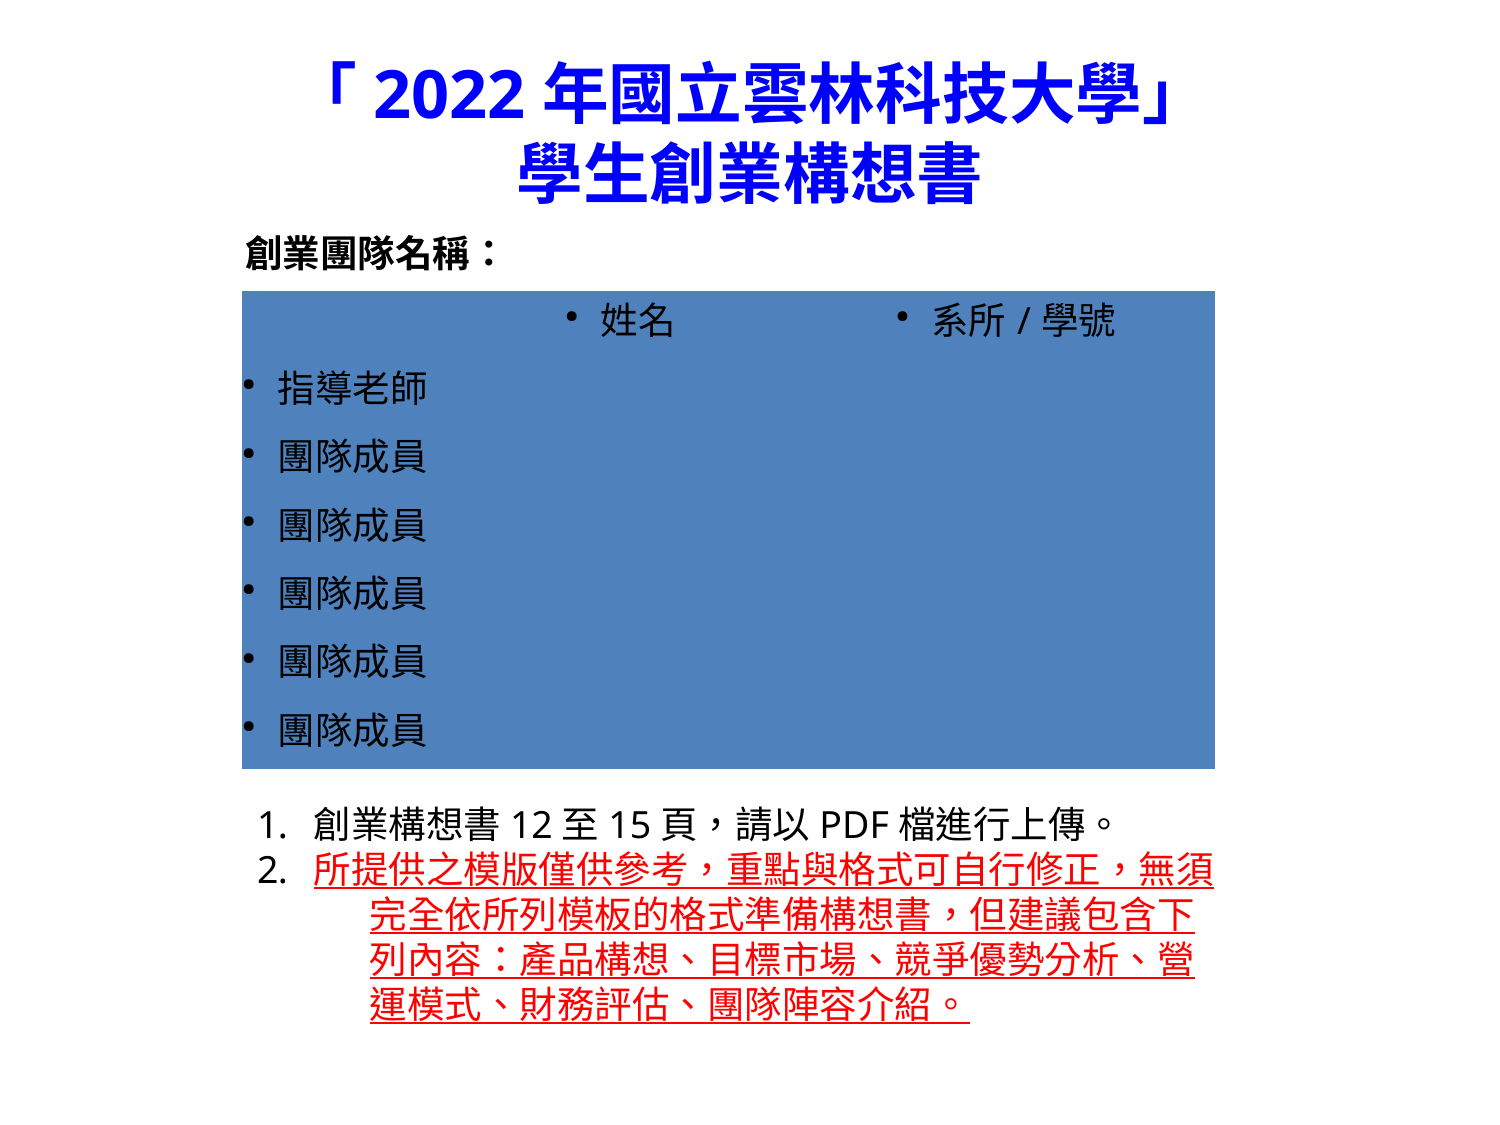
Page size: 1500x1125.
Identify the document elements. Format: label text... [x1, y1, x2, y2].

table_cell 團隊成員 [242, 564, 444, 632]
table_cell [444, 359, 797, 427]
table_cell 團隊成員 [242, 701, 444, 769]
table_cell [797, 701, 1215, 769]
table_cell [444, 427, 797, 496]
table_cell 團隊成員 [242, 496, 444, 564]
table_cell 團隊成員 [242, 632, 444, 701]
table_header [242, 291, 444, 359]
table_cell 團隊成員 [242, 427, 444, 496]
table_header 姓名 [444, 291, 797, 359]
table_cell [444, 632, 797, 701]
table_cell [797, 427, 1215, 496]
text_box 創業團隊名稱： [230, 223, 523, 283]
table_cell [444, 701, 797, 769]
table_cell 指導老師 [242, 359, 444, 427]
table_cell [797, 359, 1215, 427]
table_header 系所/學號 [797, 291, 1215, 359]
table_cell [797, 632, 1215, 701]
table_cell [444, 496, 797, 564]
table_cell [444, 564, 797, 632]
table_cell [797, 496, 1215, 564]
table_cell [797, 564, 1215, 632]
text_box 創業構想書12至15頁，請以PDF檔進行上傳。 所提供之模版僅供參考，重點與格式可自行修正，無須完全依所列模板的格式準備構想書，但建議包含下列內容：產品構想、目標市場、競爭優勢分析、營運模式、財務評估、團隊陣容介紹。 [242, 793, 1235, 1082]
title 「2022年國立雲林科技大學」 學生創業構想書 [112, 11, 1388, 253]
